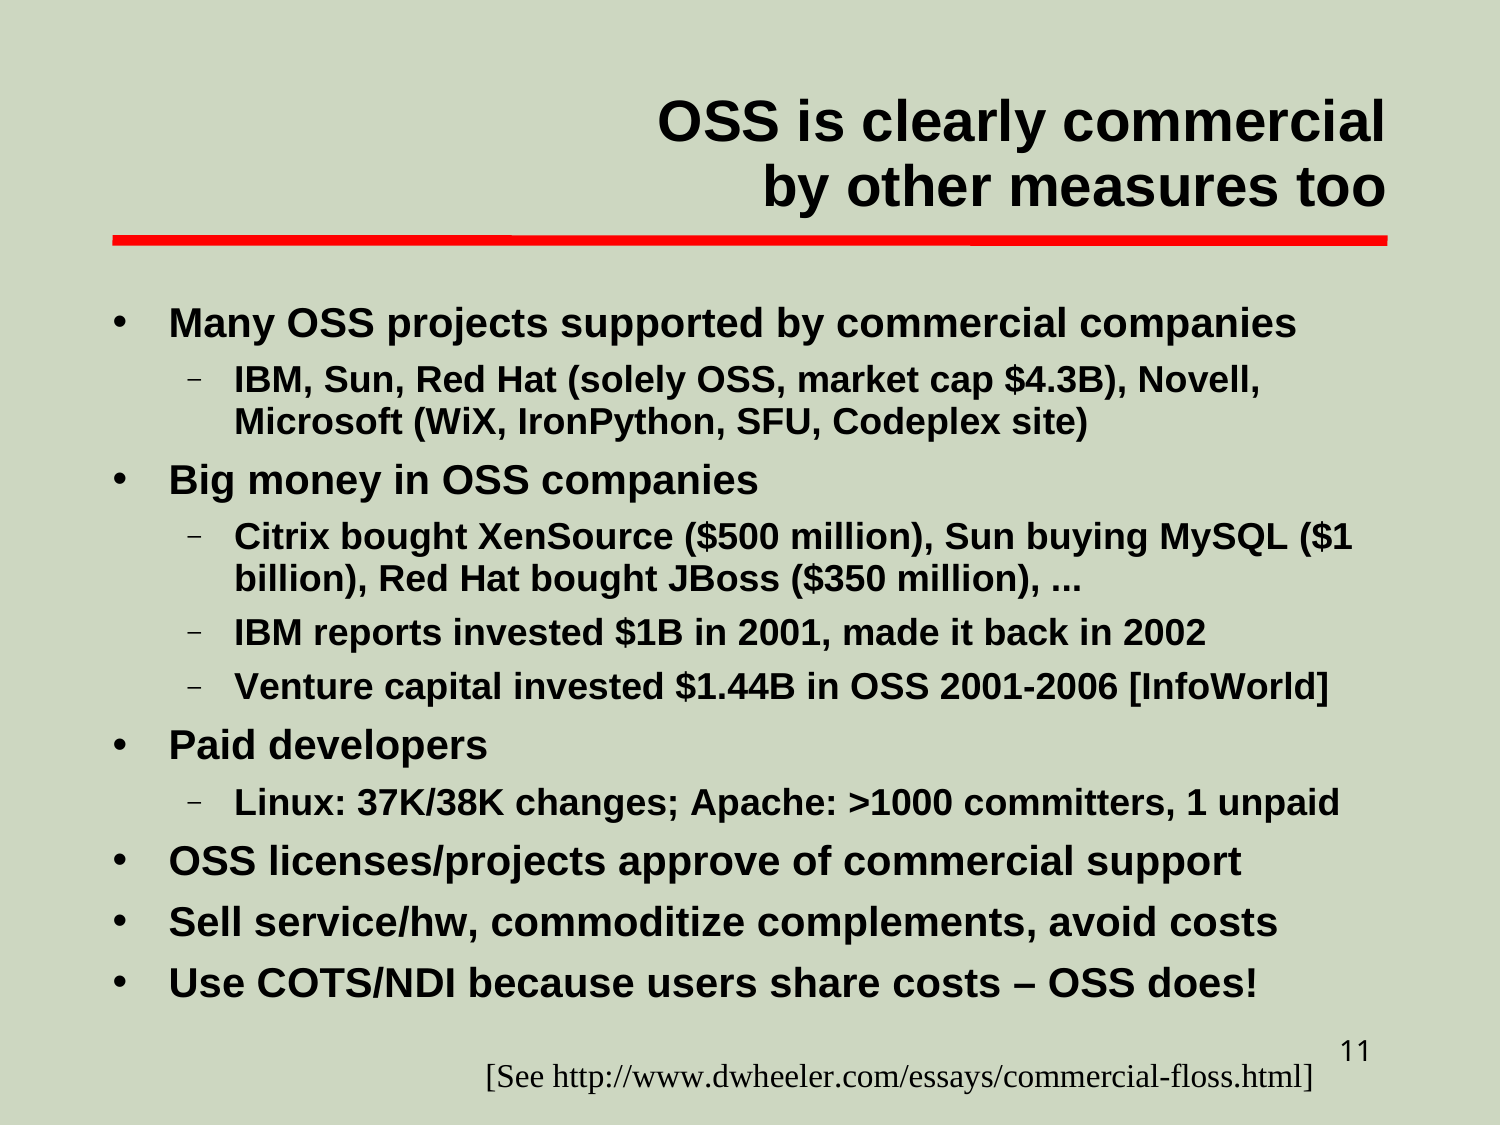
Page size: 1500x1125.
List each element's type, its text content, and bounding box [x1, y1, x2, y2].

text_box [See http://www.dwheeler.com/essays/commercial-floss.html] [450, 1049, 1351, 1088]
title OSS is clearly commercial by other measures too [337, 89, 1388, 220]
list Many OSS projects supported by commercial companies IBM, Sun, Red Hat (solely OSS, market cap $4.3B), Novell, Microsoft (WiX, IronPython, SFU, Codeplex site) Big money in OSS companies Citrix bought XenSource ($500 million), Sun buying MySQL ($1 billion), Red Hat bought JBoss ($350 million), ... IBM reports invested $1B in 2001, made it back in 2002 Venture capital invested $1.44B in OSS 2001-2006 [InfoWorld] Paid developers Linux: 37K/38K changes; Apache: >1000 committers, 1 unpaid OSS licenses/projects approve of commercial support Sell service/hw, commoditize complements, avoid costs Use COTS/NDI because users share costs – OSS does! [112, 299, 1388, 1008]
